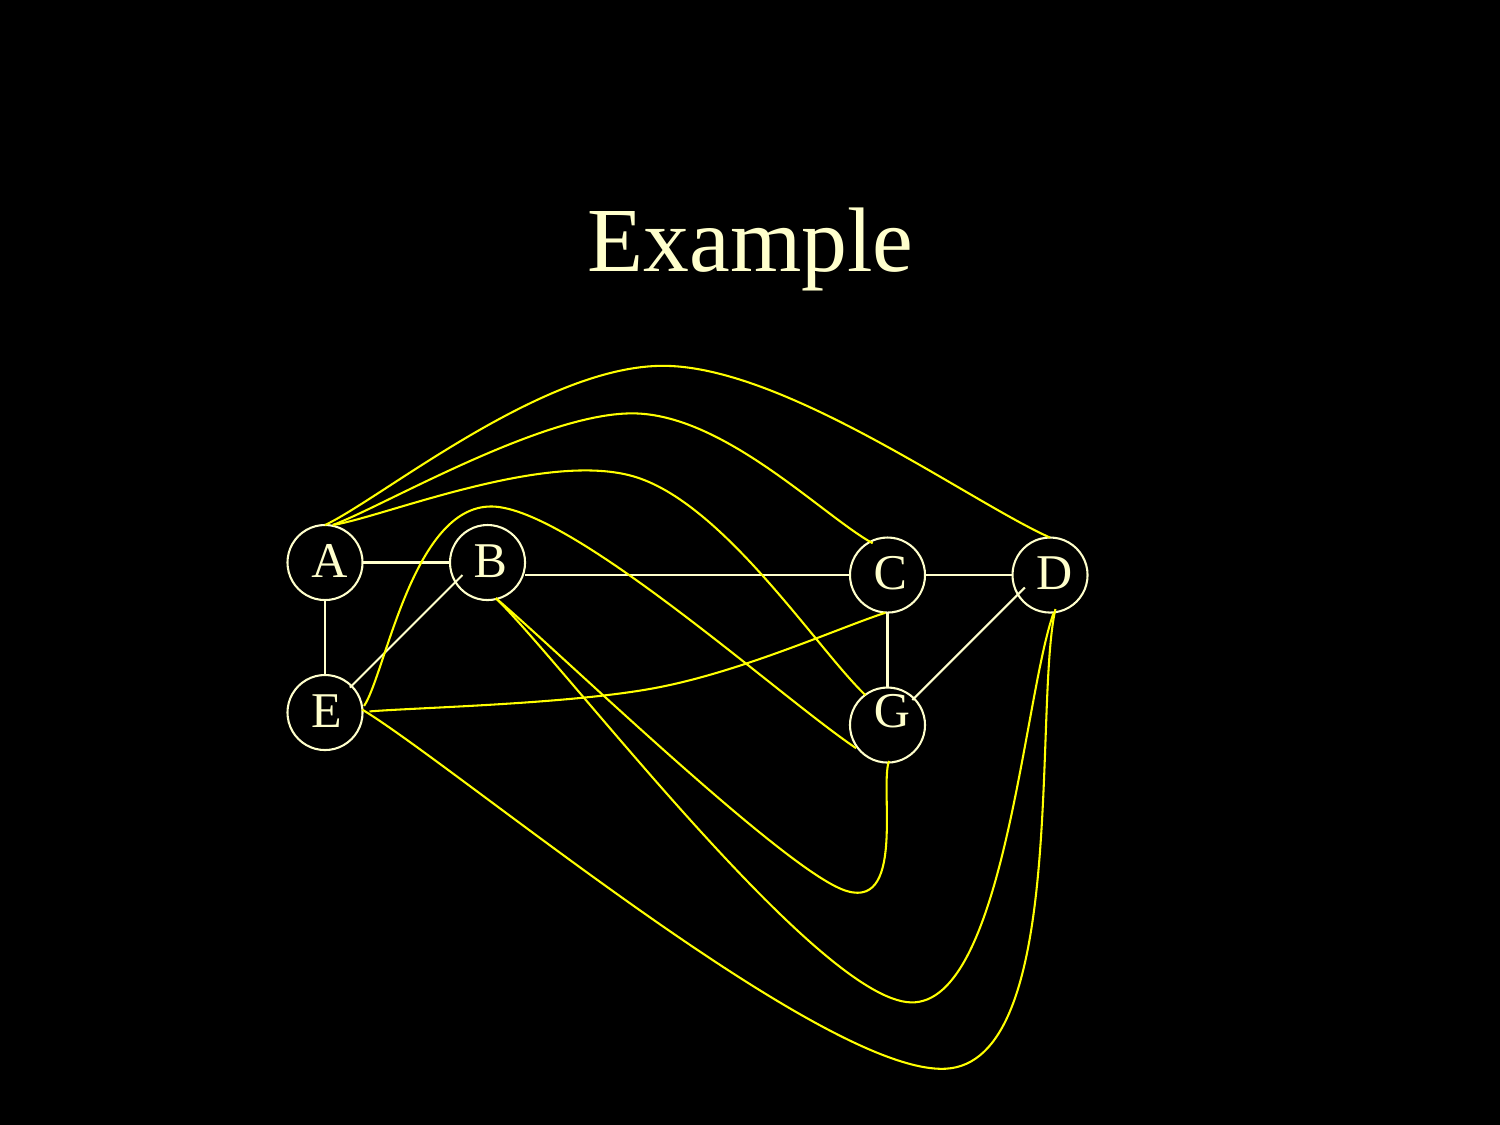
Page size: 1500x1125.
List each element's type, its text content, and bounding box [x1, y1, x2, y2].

text_box D [1021, 537, 1088, 609]
title Example [22, 145, 1480, 336]
text_box G [858, 674, 925, 746]
text_box A [296, 524, 363, 596]
text_box C [858, 537, 922, 609]
text_box E [296, 674, 357, 746]
text_box B [458, 524, 522, 596]
